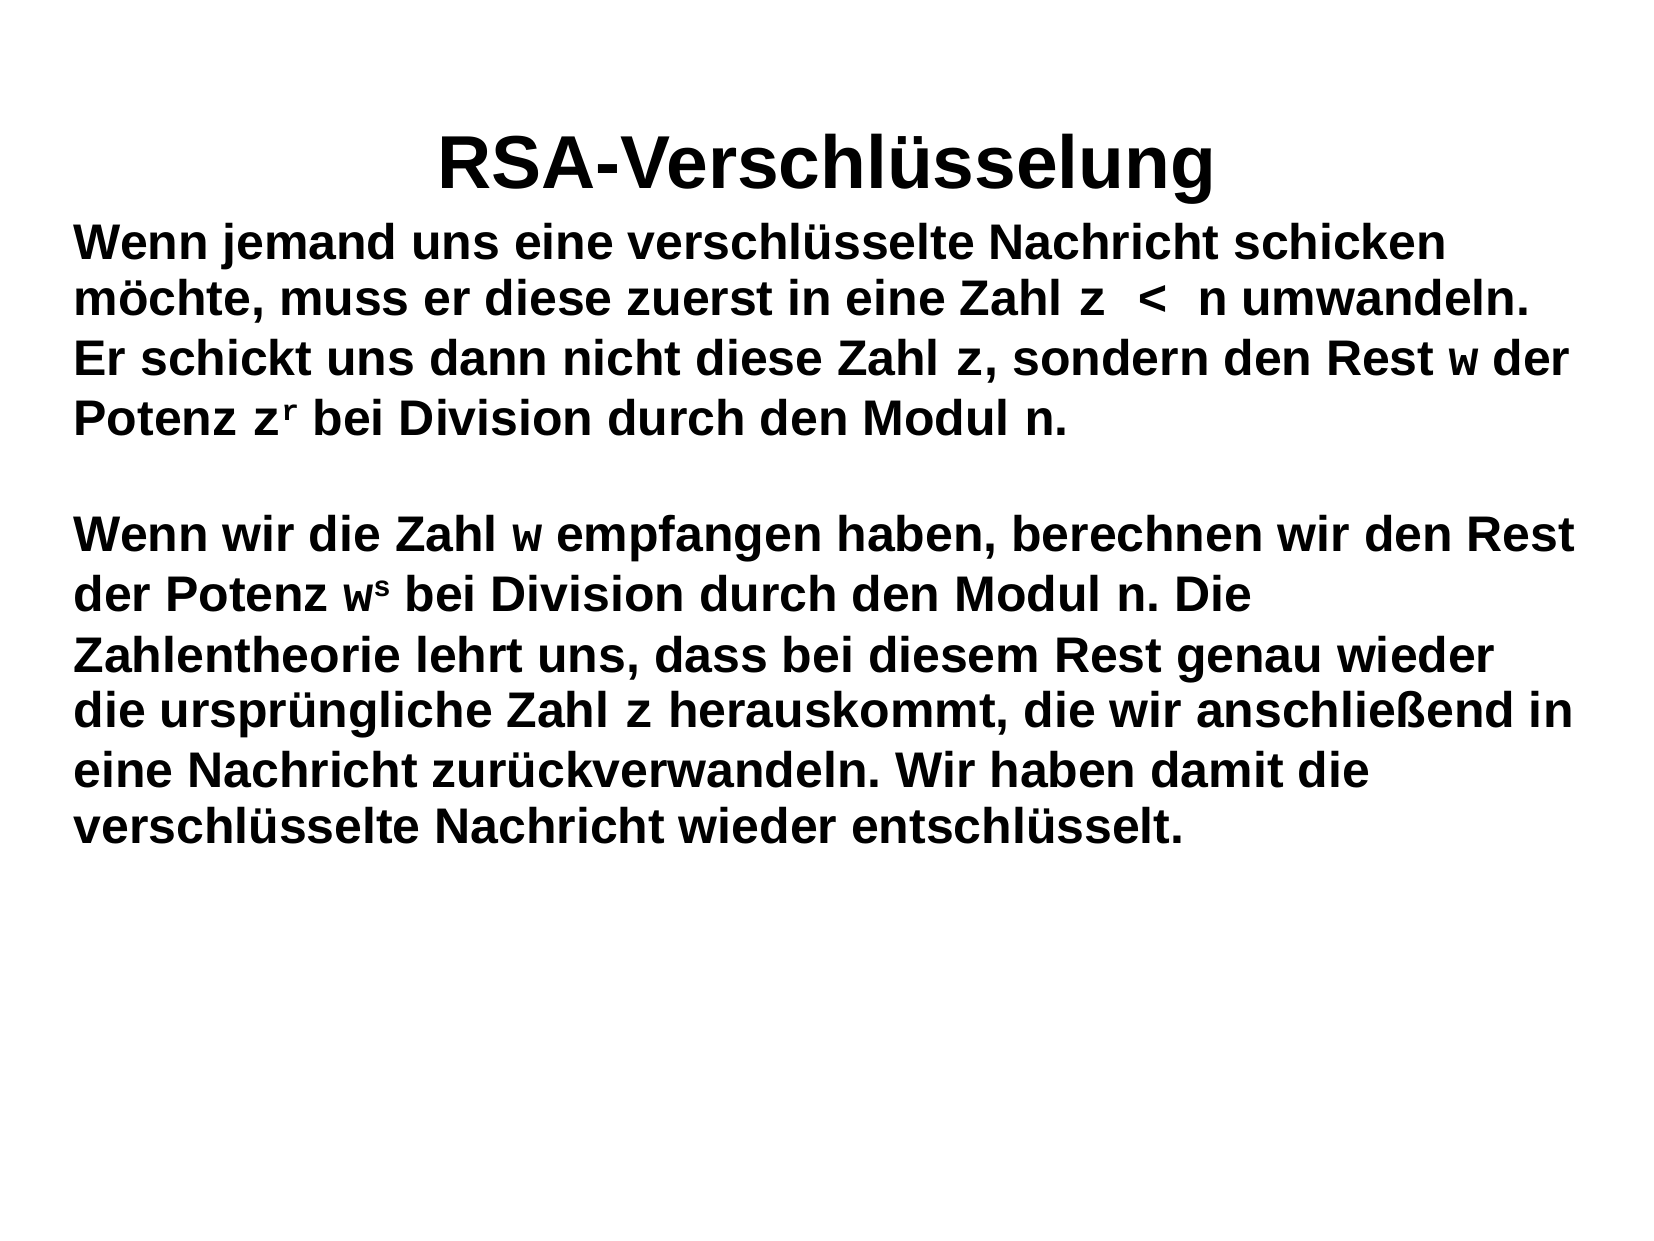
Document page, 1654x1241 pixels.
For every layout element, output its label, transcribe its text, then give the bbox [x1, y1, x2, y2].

title RSA-Verschlüsselung [88, 88, 1565, 206]
text_box Wenn jemand uns eine verschlüsselte Nachricht schicken möchte, muss er diese zuerst in eine Zahl z < n umwandeln. Er schickt uns dann nicht diese Zahl z, sondern den Rest w der Potenz zr bei Division durch den Modul n. Wenn wir die Zahl w empfangen haben, berechnen wir den Rest der Potenz ws bei Division durch den Modul n. Die Zahlentheorie lehrt uns, dass bei diesem Rest genau wieder die ursprüngliche Zahl z herauskommt, die wir anschließend in eine Nachricht zurückverwandeln. Wir haben damit die verschlüsselte Nachricht wieder entschlüsselt. [59, 206, 1595, 862]
